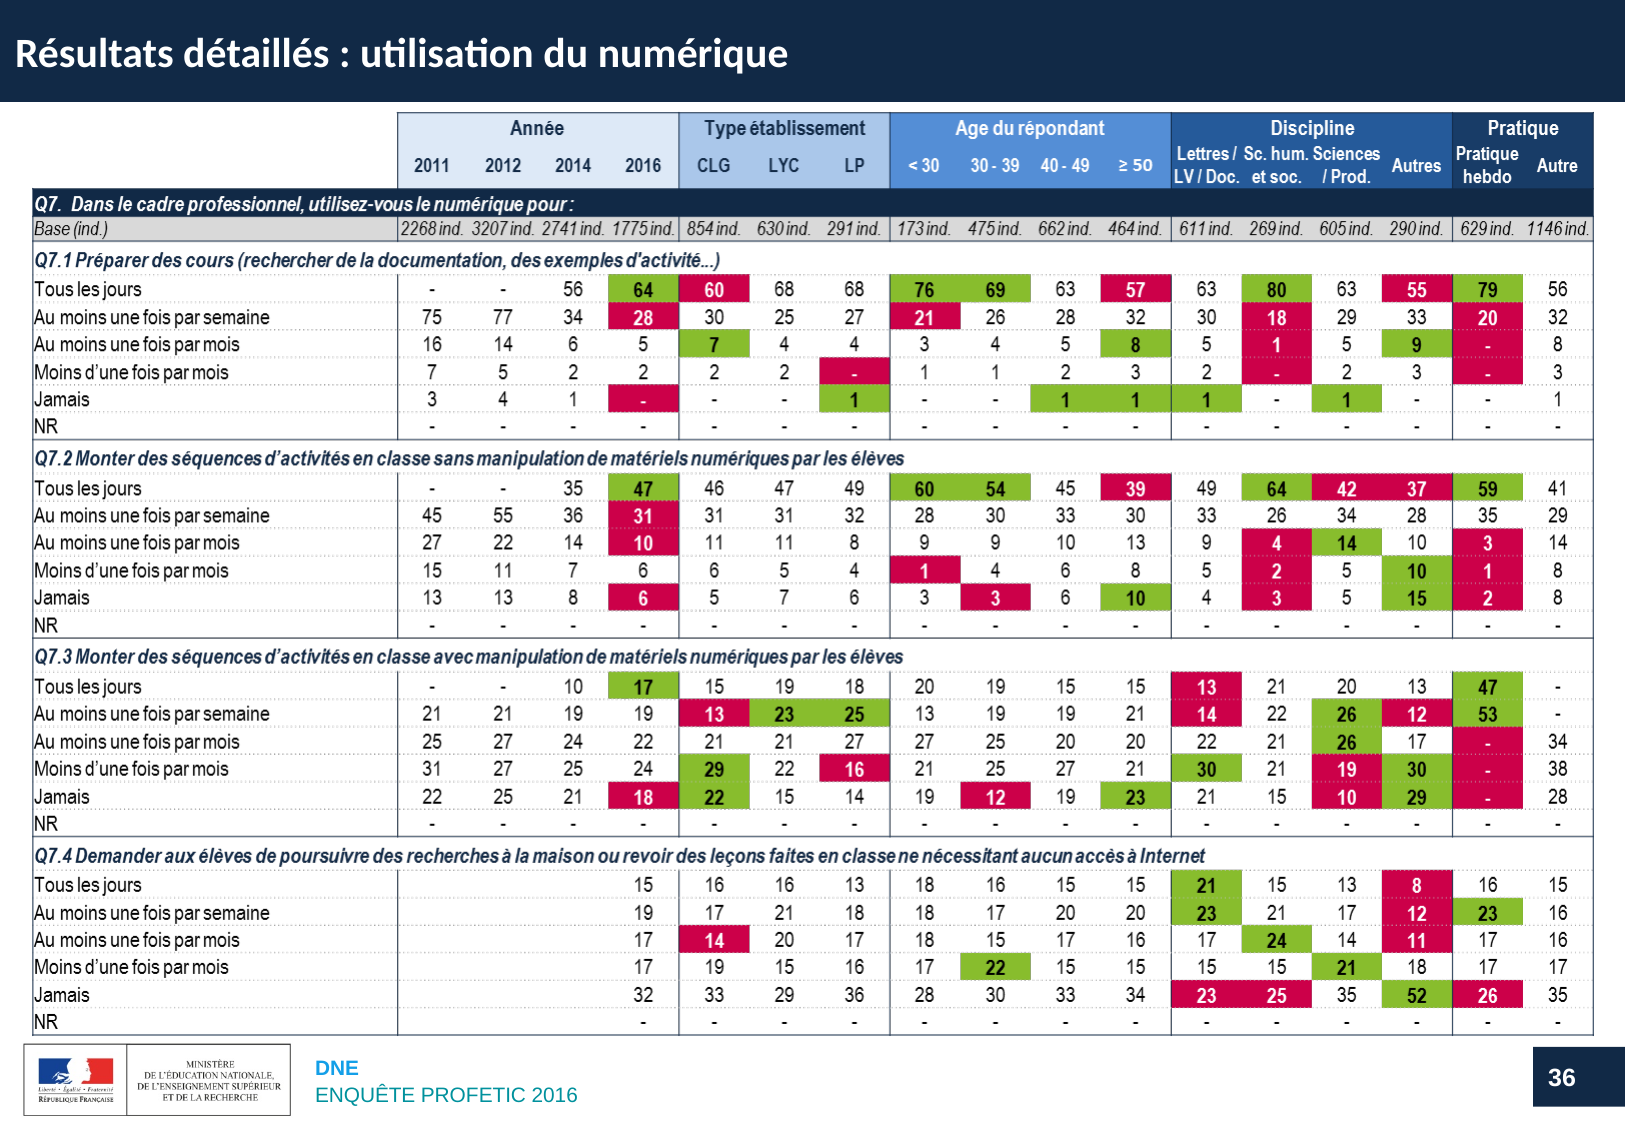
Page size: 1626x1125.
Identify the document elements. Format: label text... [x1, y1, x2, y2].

text_box 36 [1533, 1046, 1625, 1107]
picture [32, 109, 1594, 1047]
title Résultats détaillés : utilisation du numérique [0, 0, 1625, 102]
